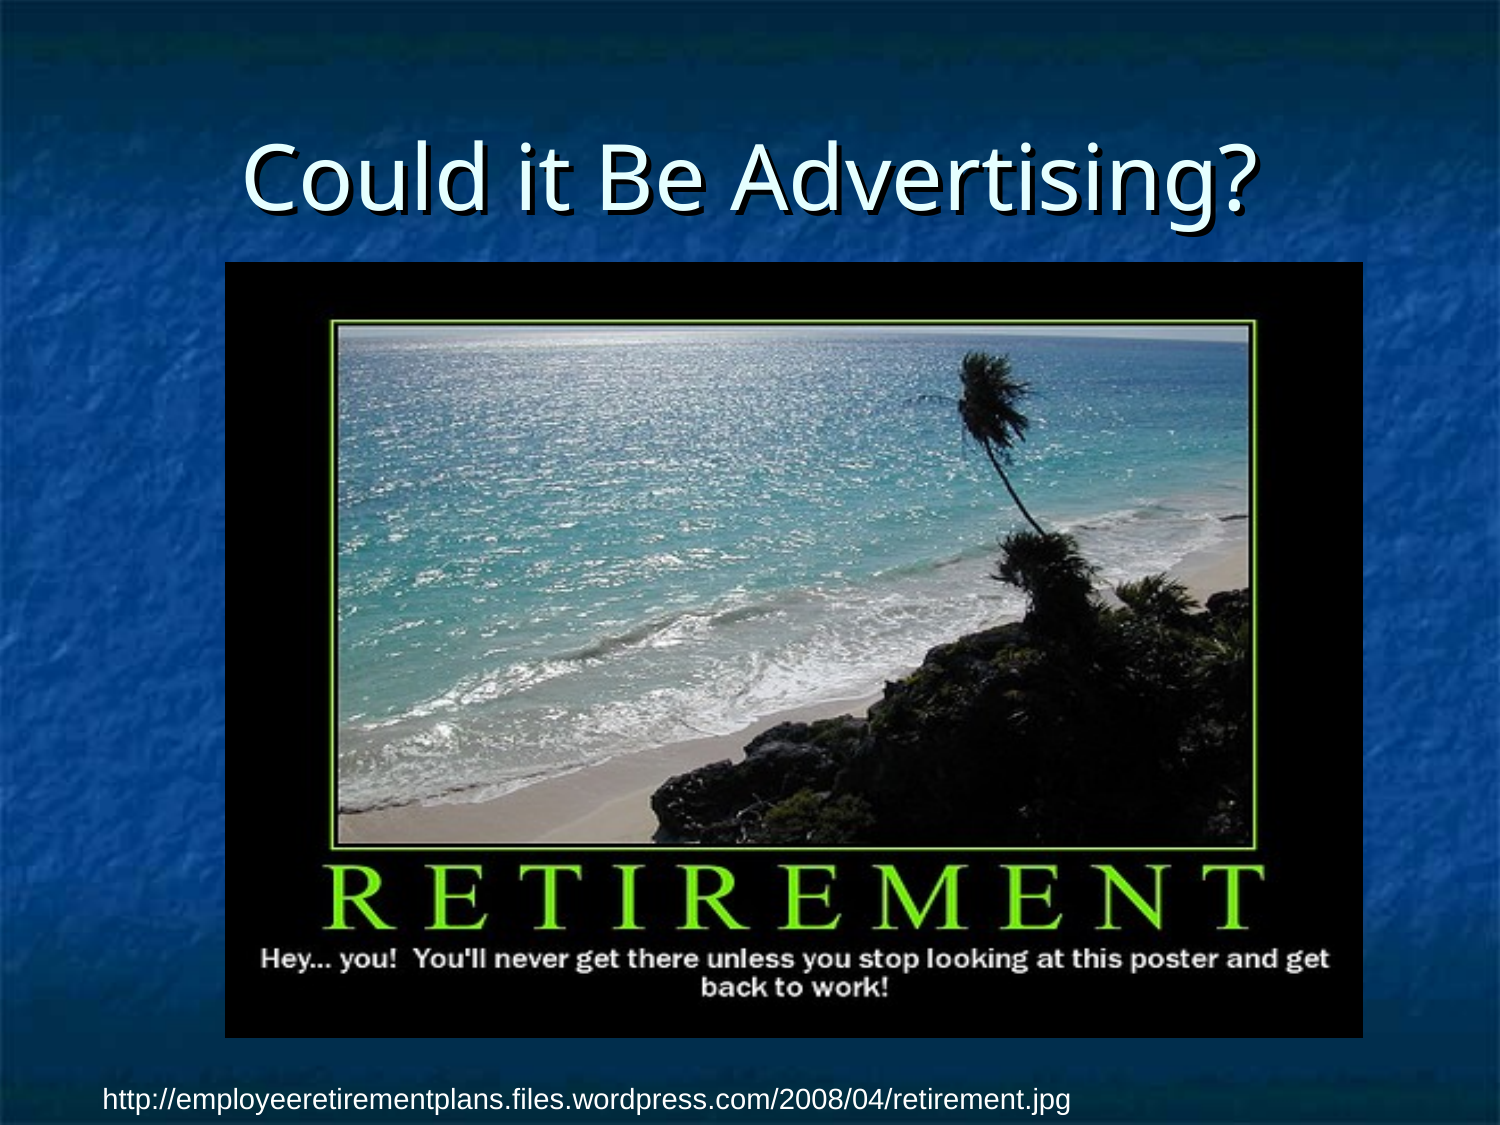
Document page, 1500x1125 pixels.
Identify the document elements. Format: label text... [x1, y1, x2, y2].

text_box Could it Be Advertising? [75, 62, 1426, 288]
picture [0, 0, 1500, 1125]
text_box http://employeeretirementplans.files.wordpress.com/2008/04/retirement.jpg [87, 1074, 1288, 1124]
